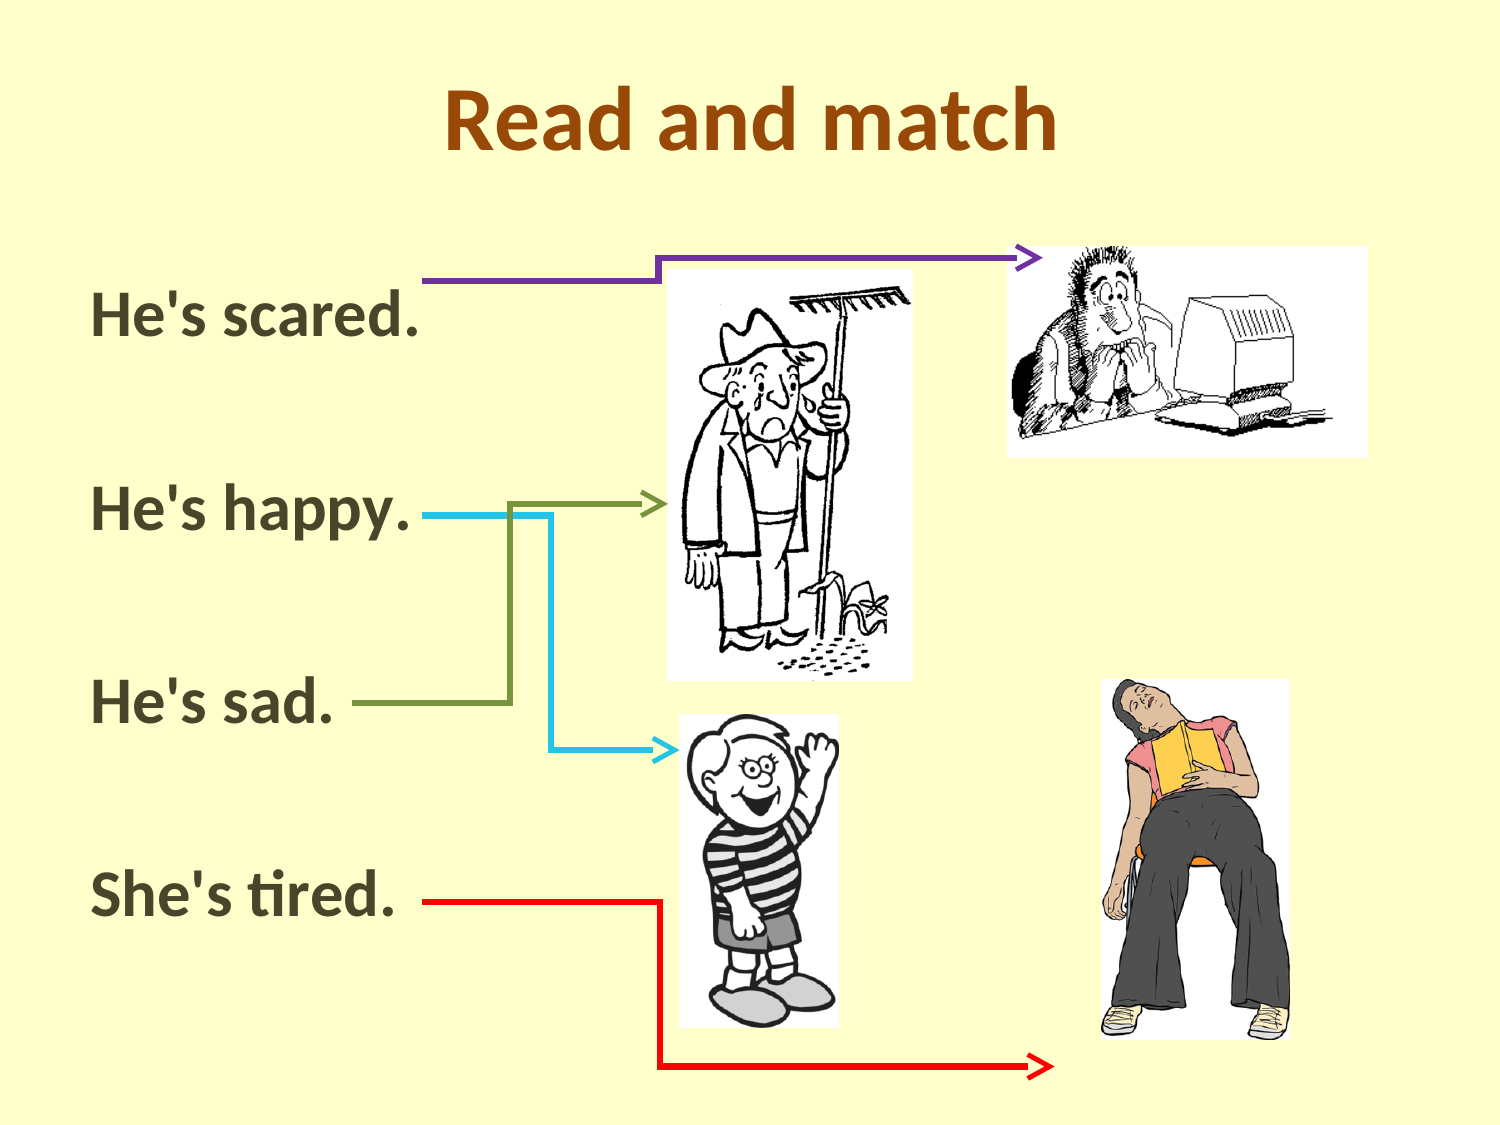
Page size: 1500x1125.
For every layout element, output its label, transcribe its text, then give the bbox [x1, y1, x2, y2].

text_box [1101, 679, 1290, 1040]
title Read and match [76, 30, 1427, 197]
picture [667, 269, 913, 681]
picture [1007, 246, 1368, 458]
picture [679, 714, 839, 1028]
list He's scared. He's happy. He's sad. She's tired. [74, 262, 551, 1107]
